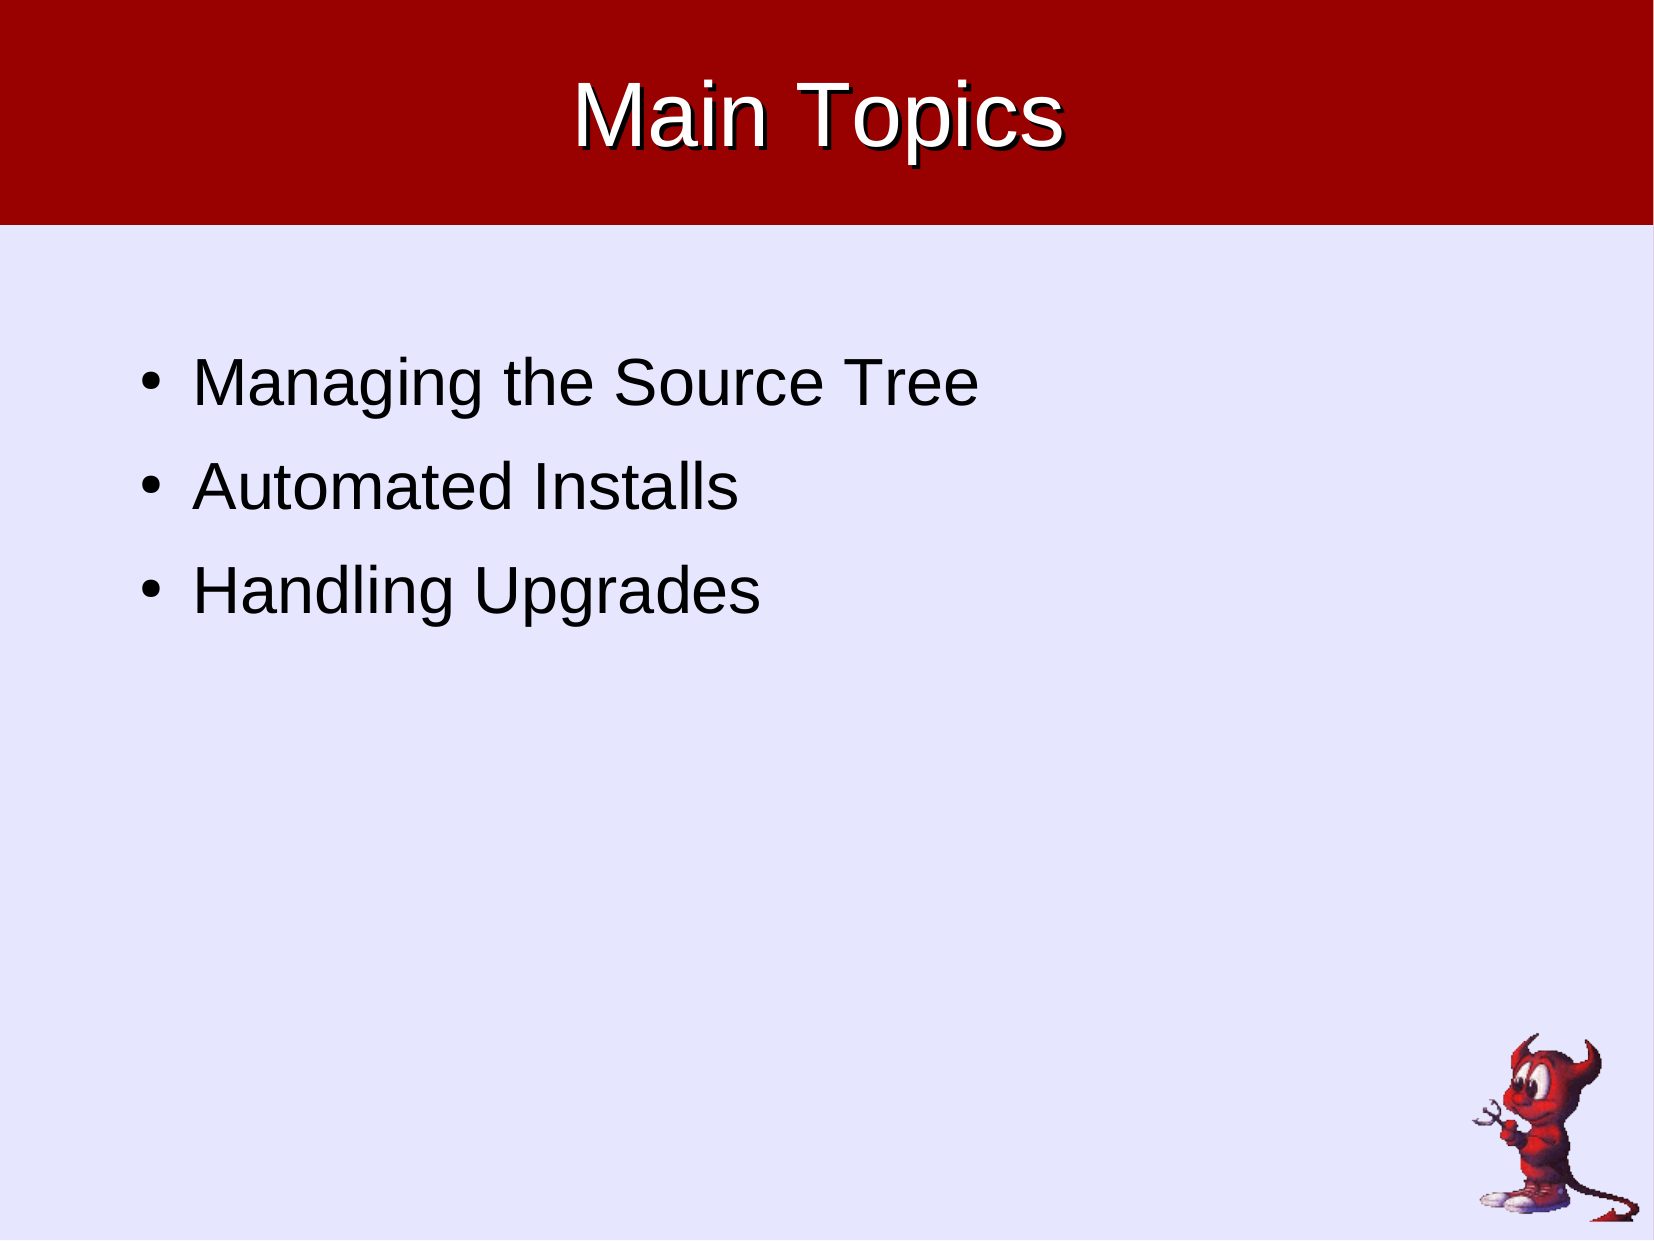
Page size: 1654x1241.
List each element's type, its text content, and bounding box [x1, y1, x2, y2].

list Managing the Source Tree Automated Installs Handling Upgrades [121, 344, 1534, 1127]
picture [1464, 1030, 1643, 1227]
title Main Topics [112, 11, 1525, 219]
